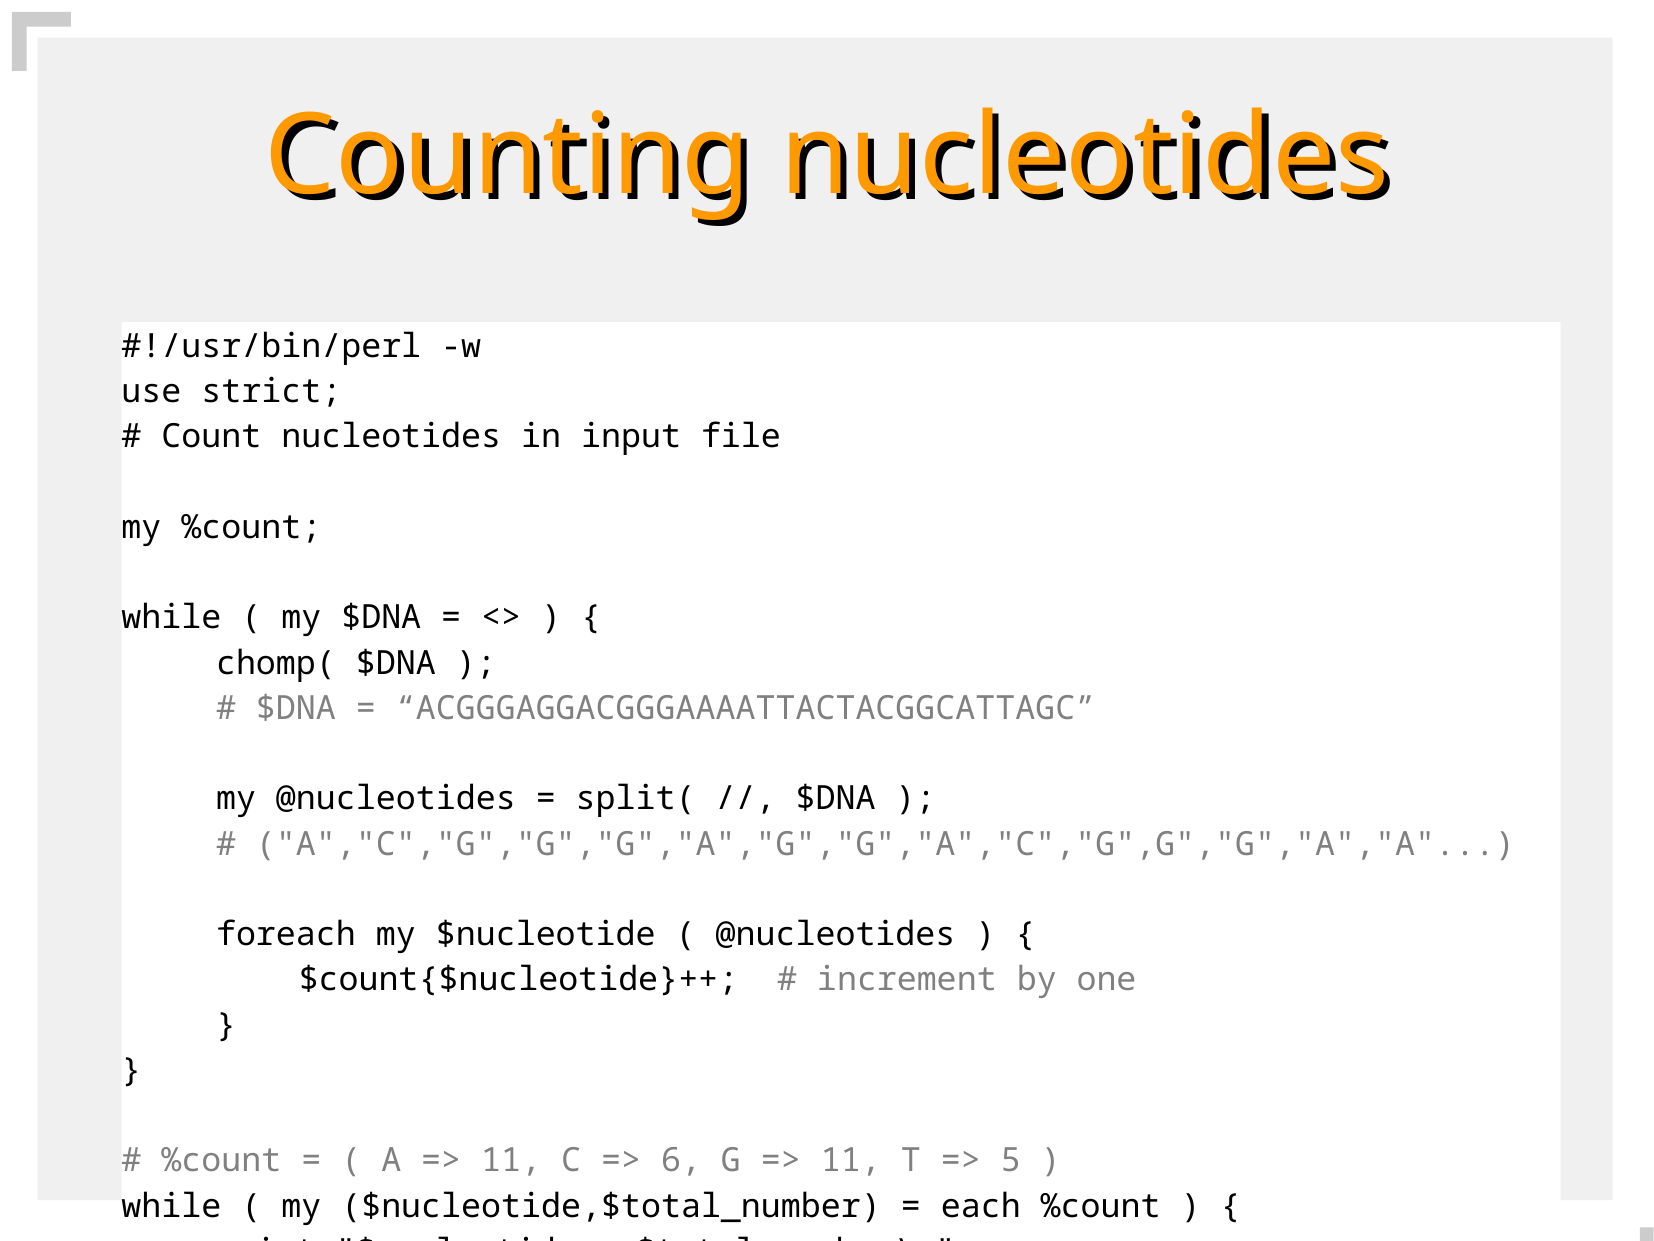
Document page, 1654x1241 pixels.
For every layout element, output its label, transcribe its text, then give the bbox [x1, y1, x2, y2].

list #!/usr/bin/perl -w use strict; # Count nucleotides in input file my %count; while ( my $DNA = <> ) { chomp( $DNA ); # $DNA = “ACGGGAGGACGGGAAAATTACTACGGCATTAGC” my @nucleotides = split( //, $DNA ); # ("A","C","G","G","G","A","G","G","A","C","G",G","G","A","A"...) foreach my $nucleotide ( @nucleotides ) { $count{$nucleotide}++; # increment by one } } # %count = ( A => 11, C => 6, G => 11, T => 5 ) while ( my ($nucleotide,$total_number) = each %count ) { print "$nucleotide = $total_number\n"; } [121, 322, 1561, 1148]
title Counting nucleotides [121, 46, 1534, 254]
